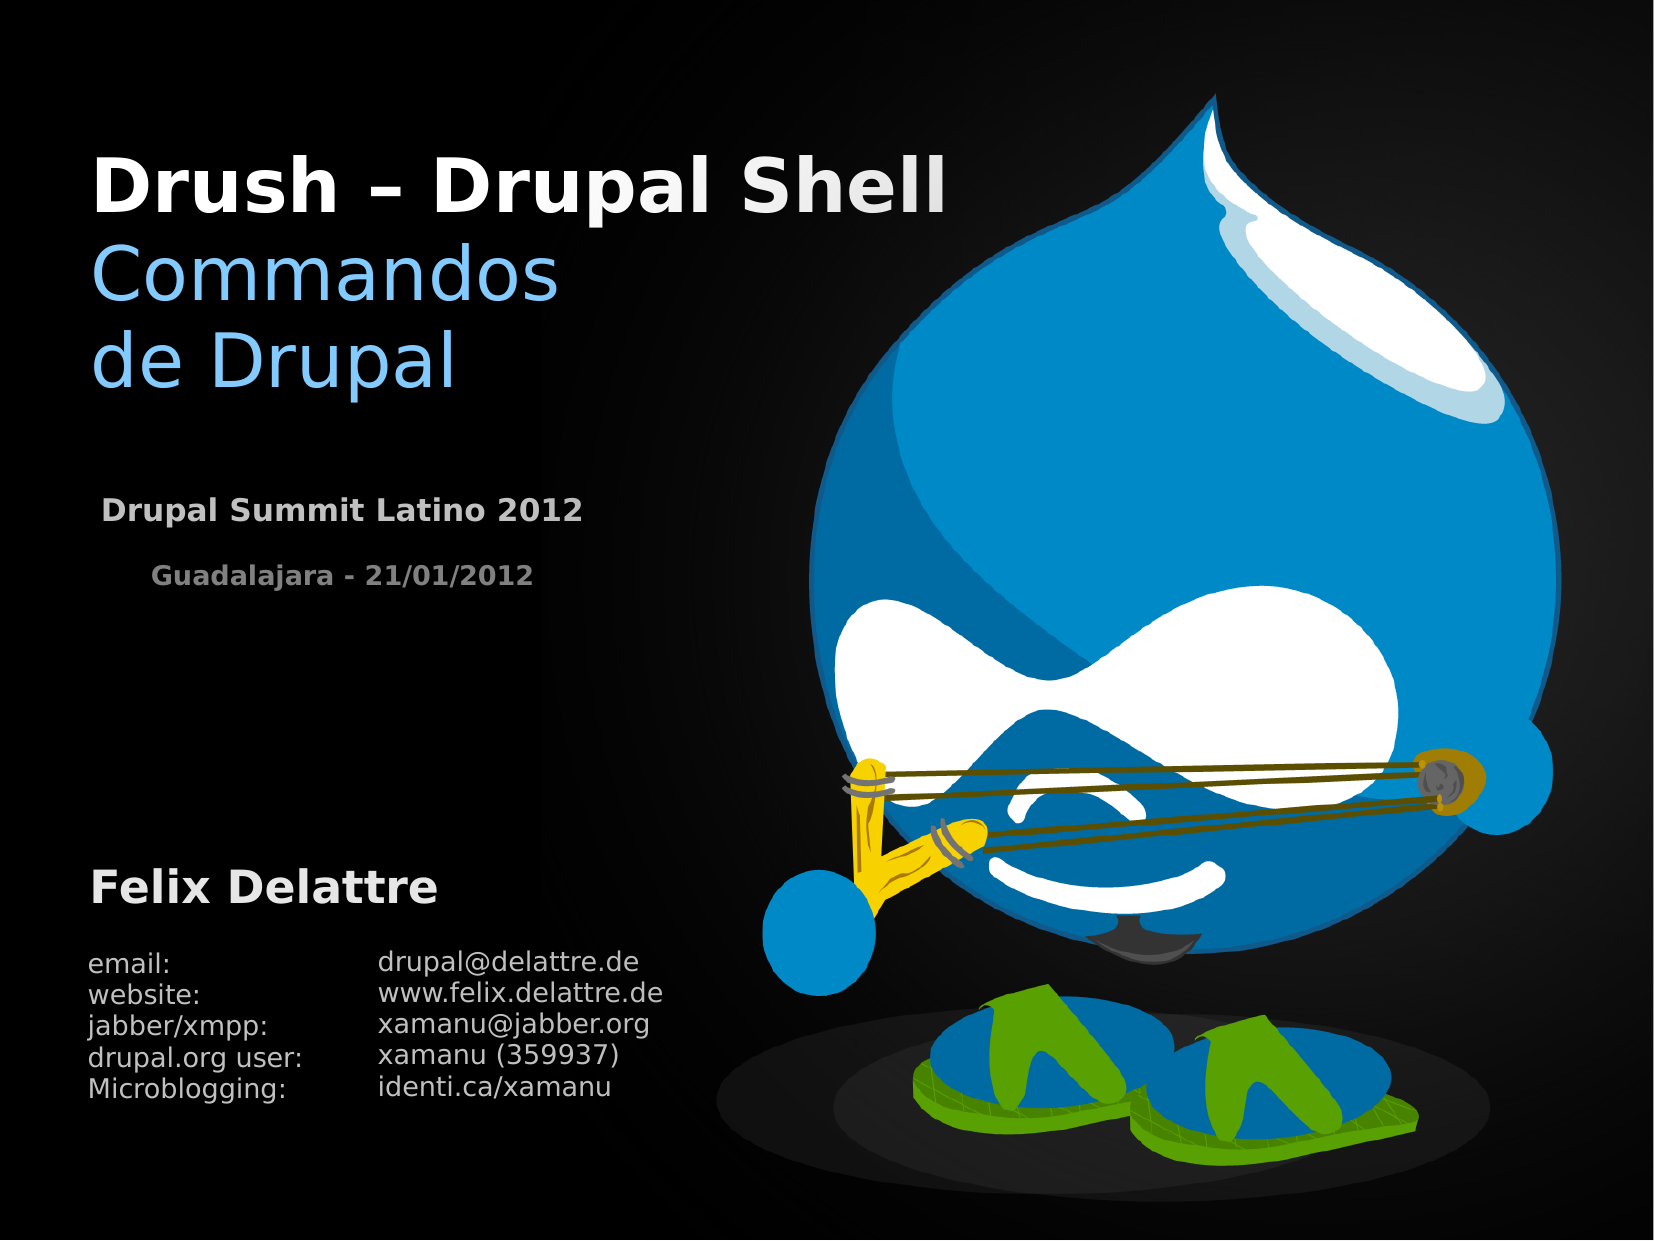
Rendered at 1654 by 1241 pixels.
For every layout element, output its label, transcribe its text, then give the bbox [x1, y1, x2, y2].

text_box Felix Delattre [65, 845, 541, 932]
text_box Drush – Drupal Shell Commandos de Drupal [76, 135, 541, 413]
text_box email: website: jabber/xmpp: drupal.org user: Microblogging: [63, 931, 327, 1121]
picture [541, 0, 1654, 1241]
text_box Drupal Summit Latino 2012 Guadalajara - 21/01/2012 [85, 485, 541, 599]
text_box drupal@delattre.de www.felix.delattre.de xamanu@jabber.org xamanu (359937) identi.ca/xamanu [353, 932, 541, 1119]
